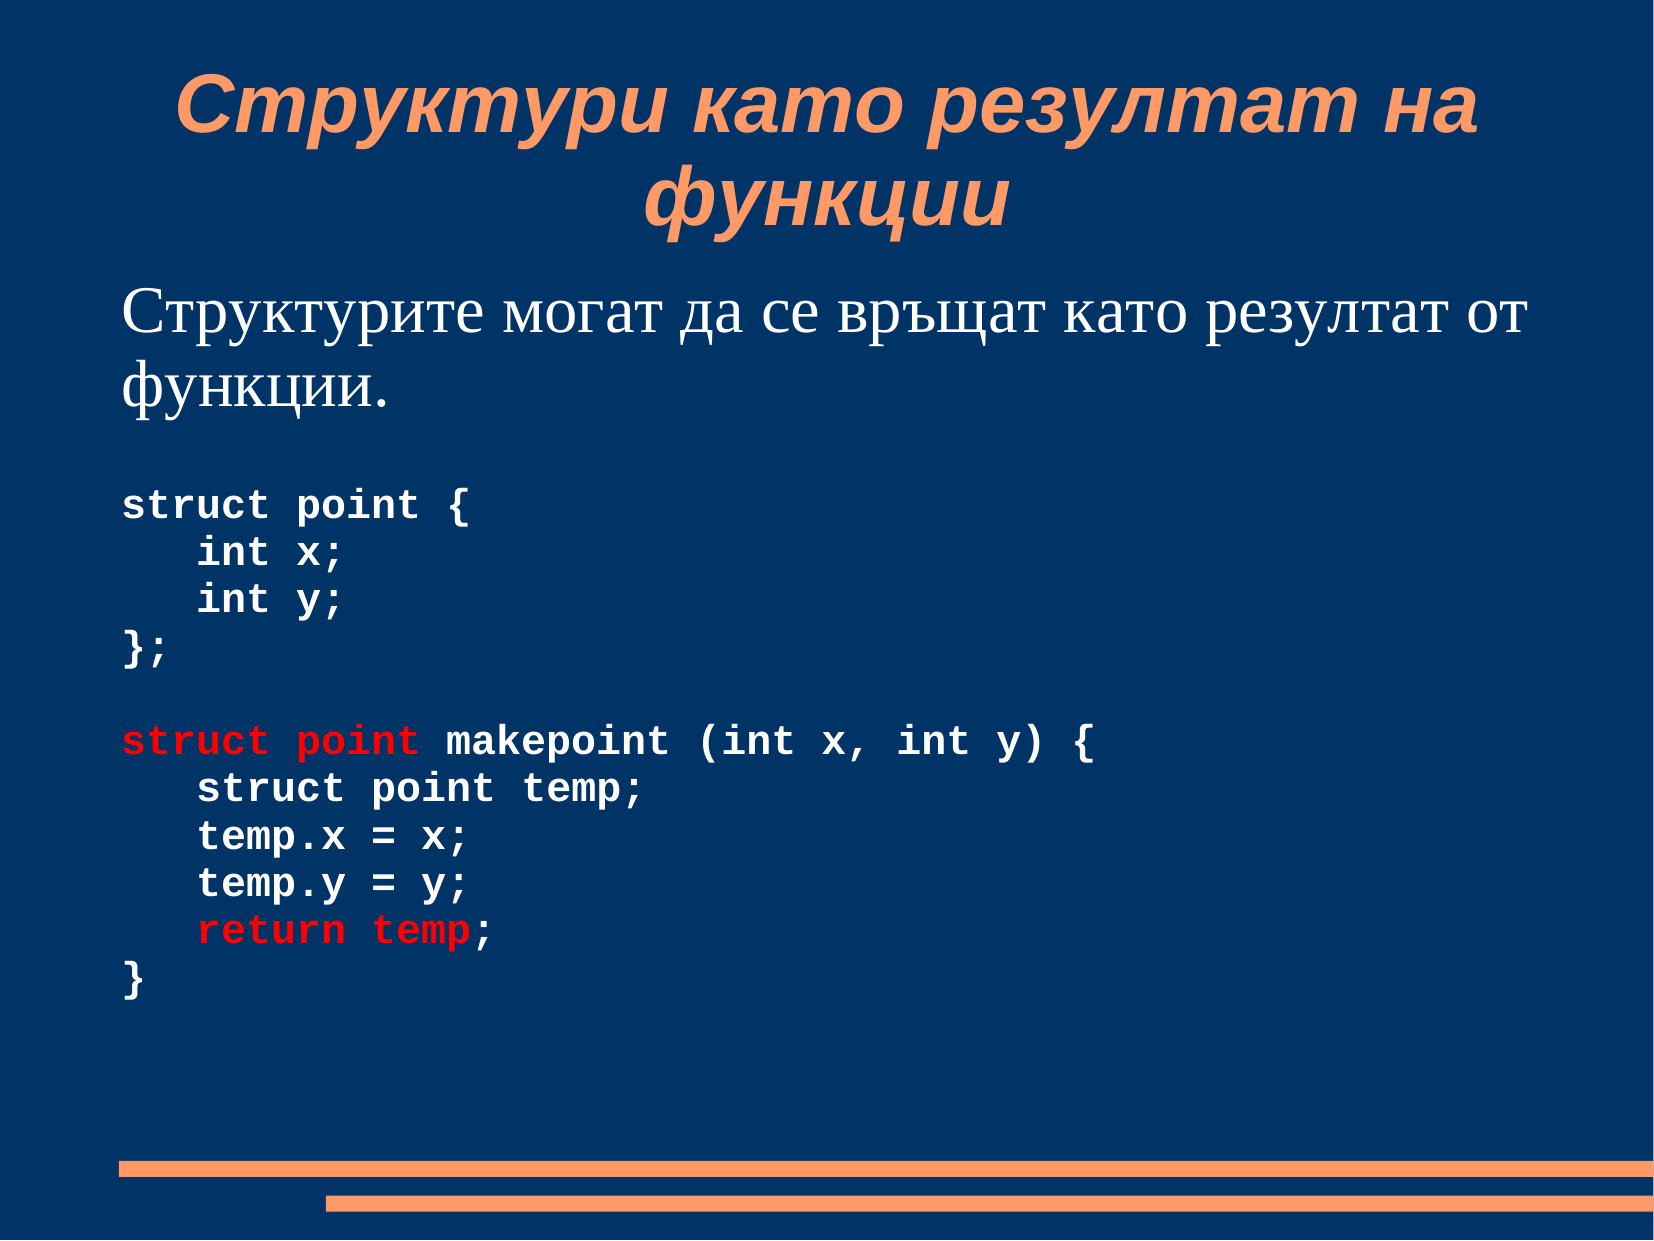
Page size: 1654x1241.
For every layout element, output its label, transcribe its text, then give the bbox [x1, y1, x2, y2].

title Структури като резултат на функции [121, 46, 1534, 254]
subtitle Структурите могат да се връщат като резултат от функции. [121, 272, 1561, 422]
text_box struct point { int x; int y; }; struct point makepoint (int x, int y) { struct point temp; temp.x = x; temp.y = y; return temp; } [106, 476, 1541, 1017]
